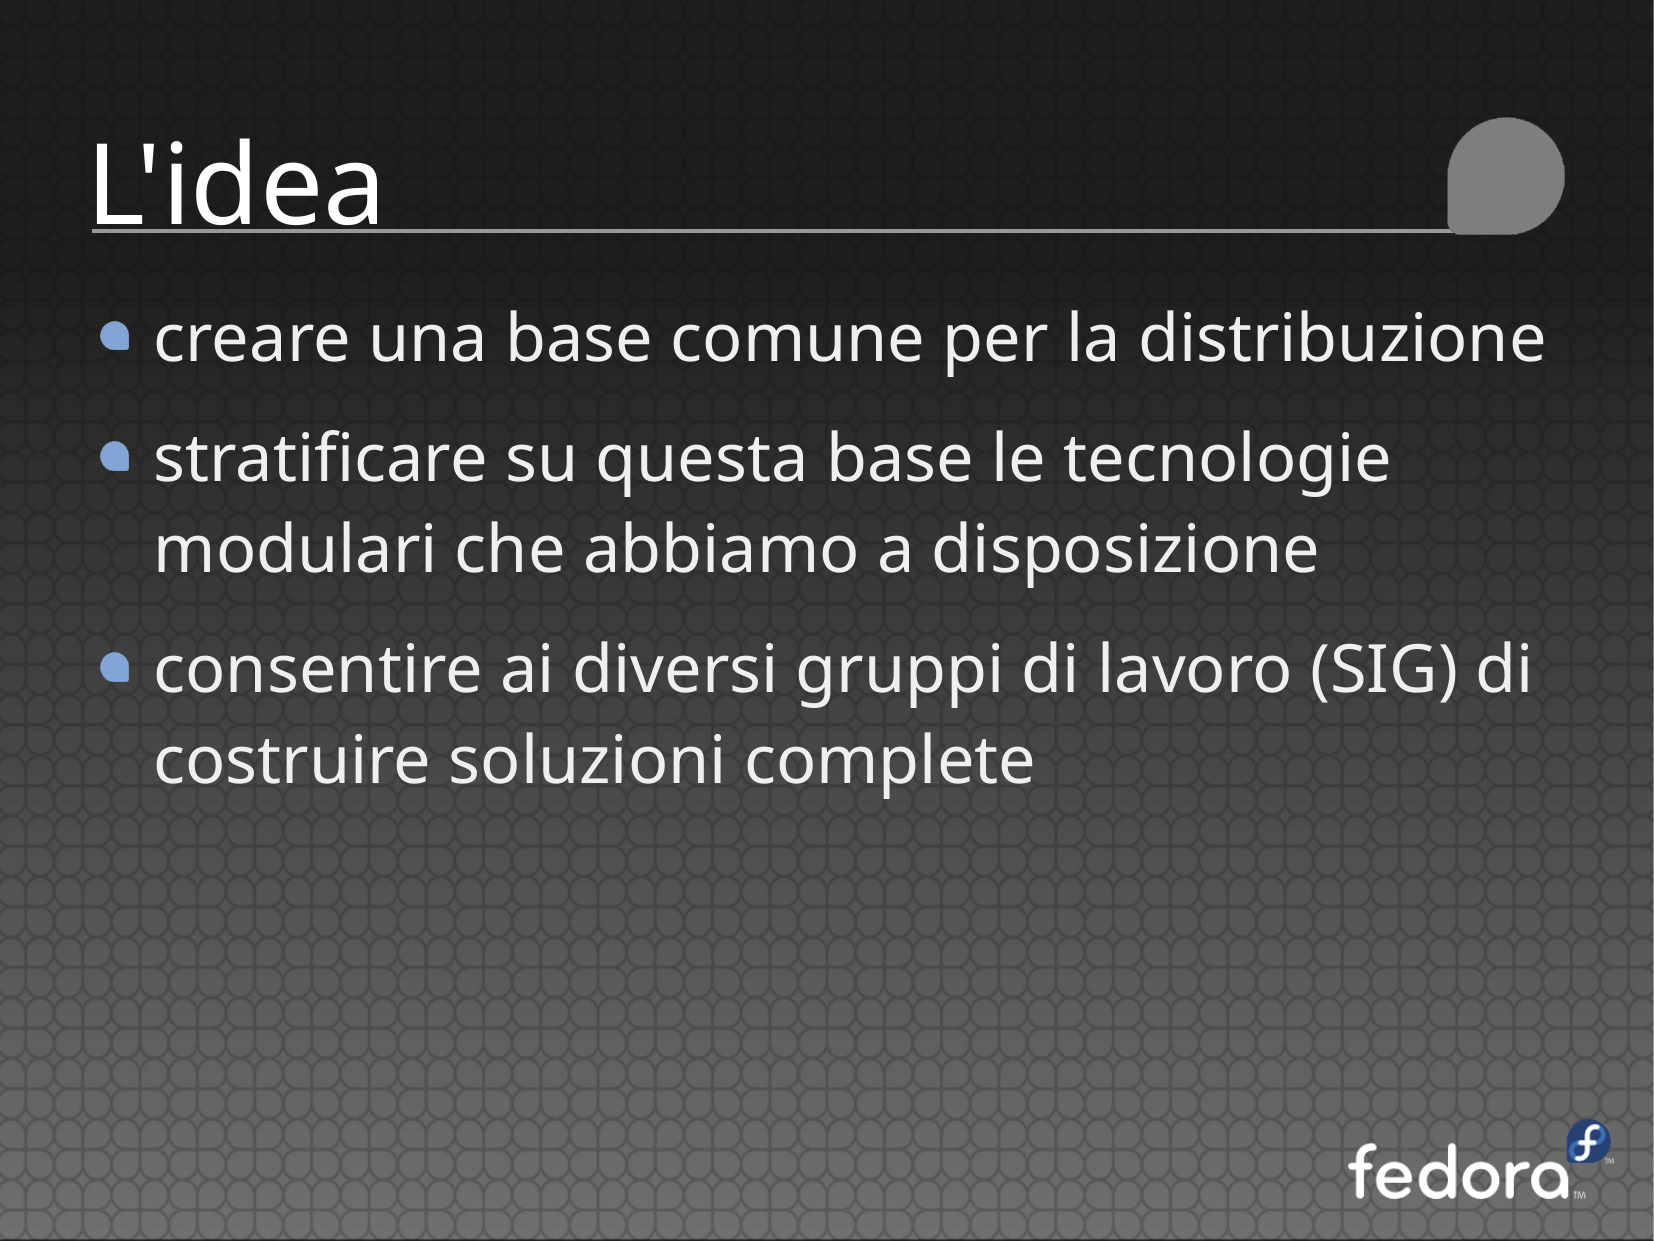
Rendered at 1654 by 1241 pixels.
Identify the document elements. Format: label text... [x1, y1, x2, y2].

picture [0, 0, 1654, 1241]
list creare una base comune per la distribuzione stratificare su questa base le tecnologie modulari che abbiamo a disposizione consentire ai diversi gruppi di lavoro (SIG) di costruire soluzioni complete [82, 290, 1571, 1109]
title L'idea [86, 112, 1576, 249]
